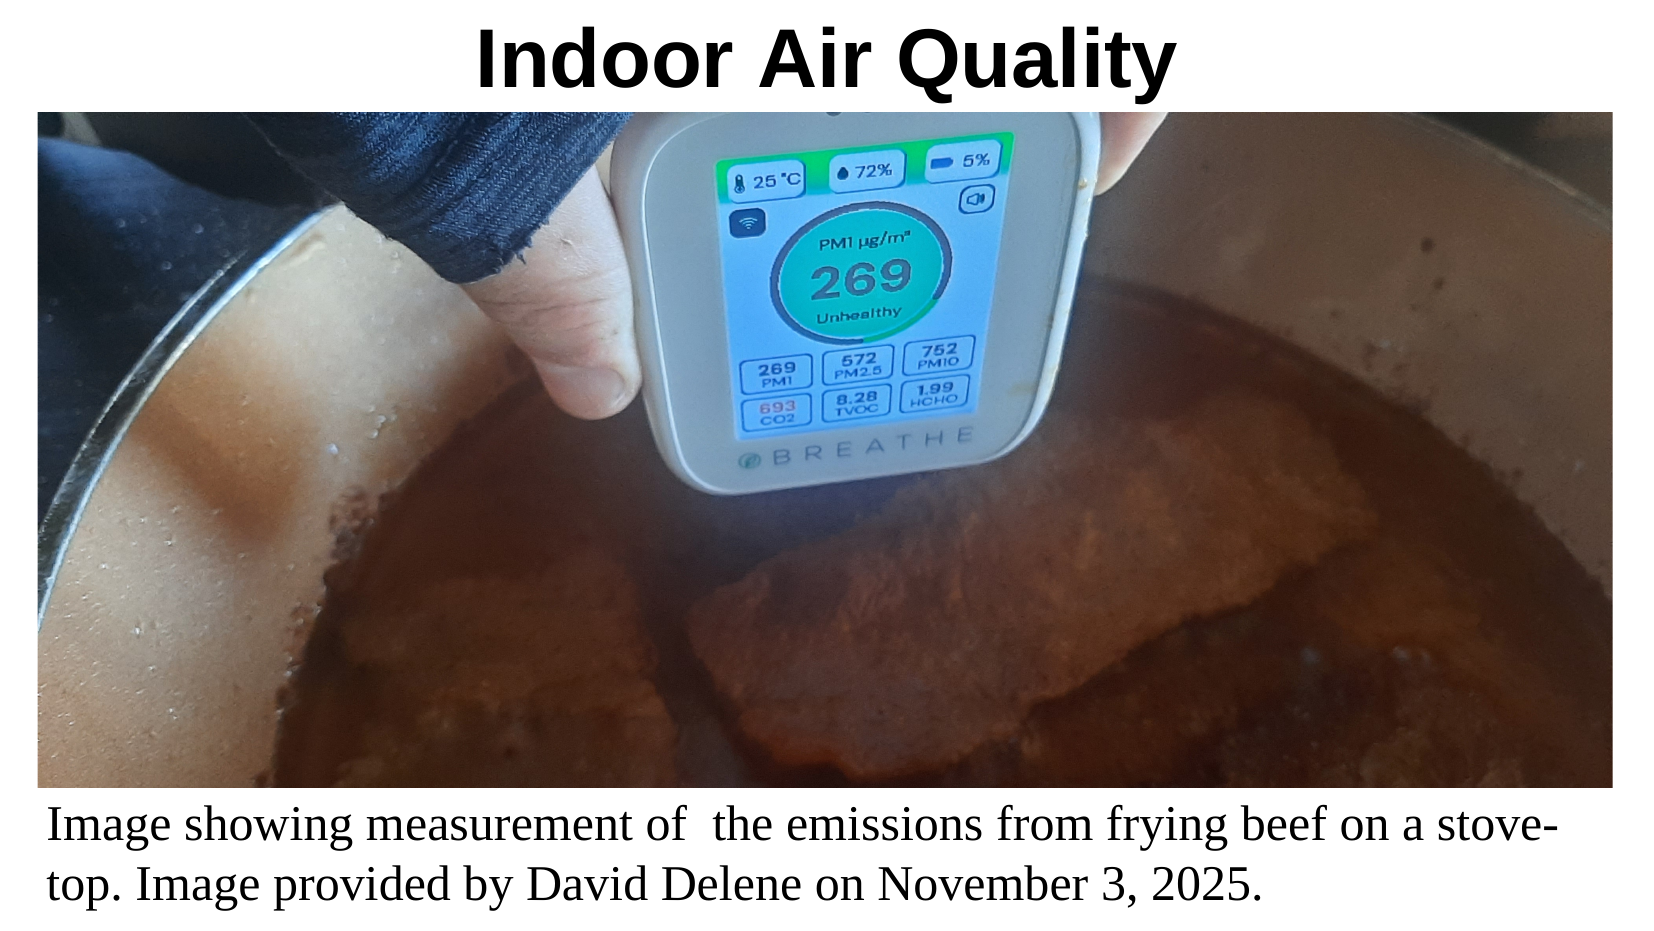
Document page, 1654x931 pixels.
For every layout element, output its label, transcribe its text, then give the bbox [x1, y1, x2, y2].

text_box Indoor Air Quality [4, 0, 1651, 112]
picture [37, 112, 1613, 788]
text_box Image showing measurement of the emissions from frying beef on a stove-top. Image provided by David Delene on November 3, 2025. [31, 783, 1607, 919]
